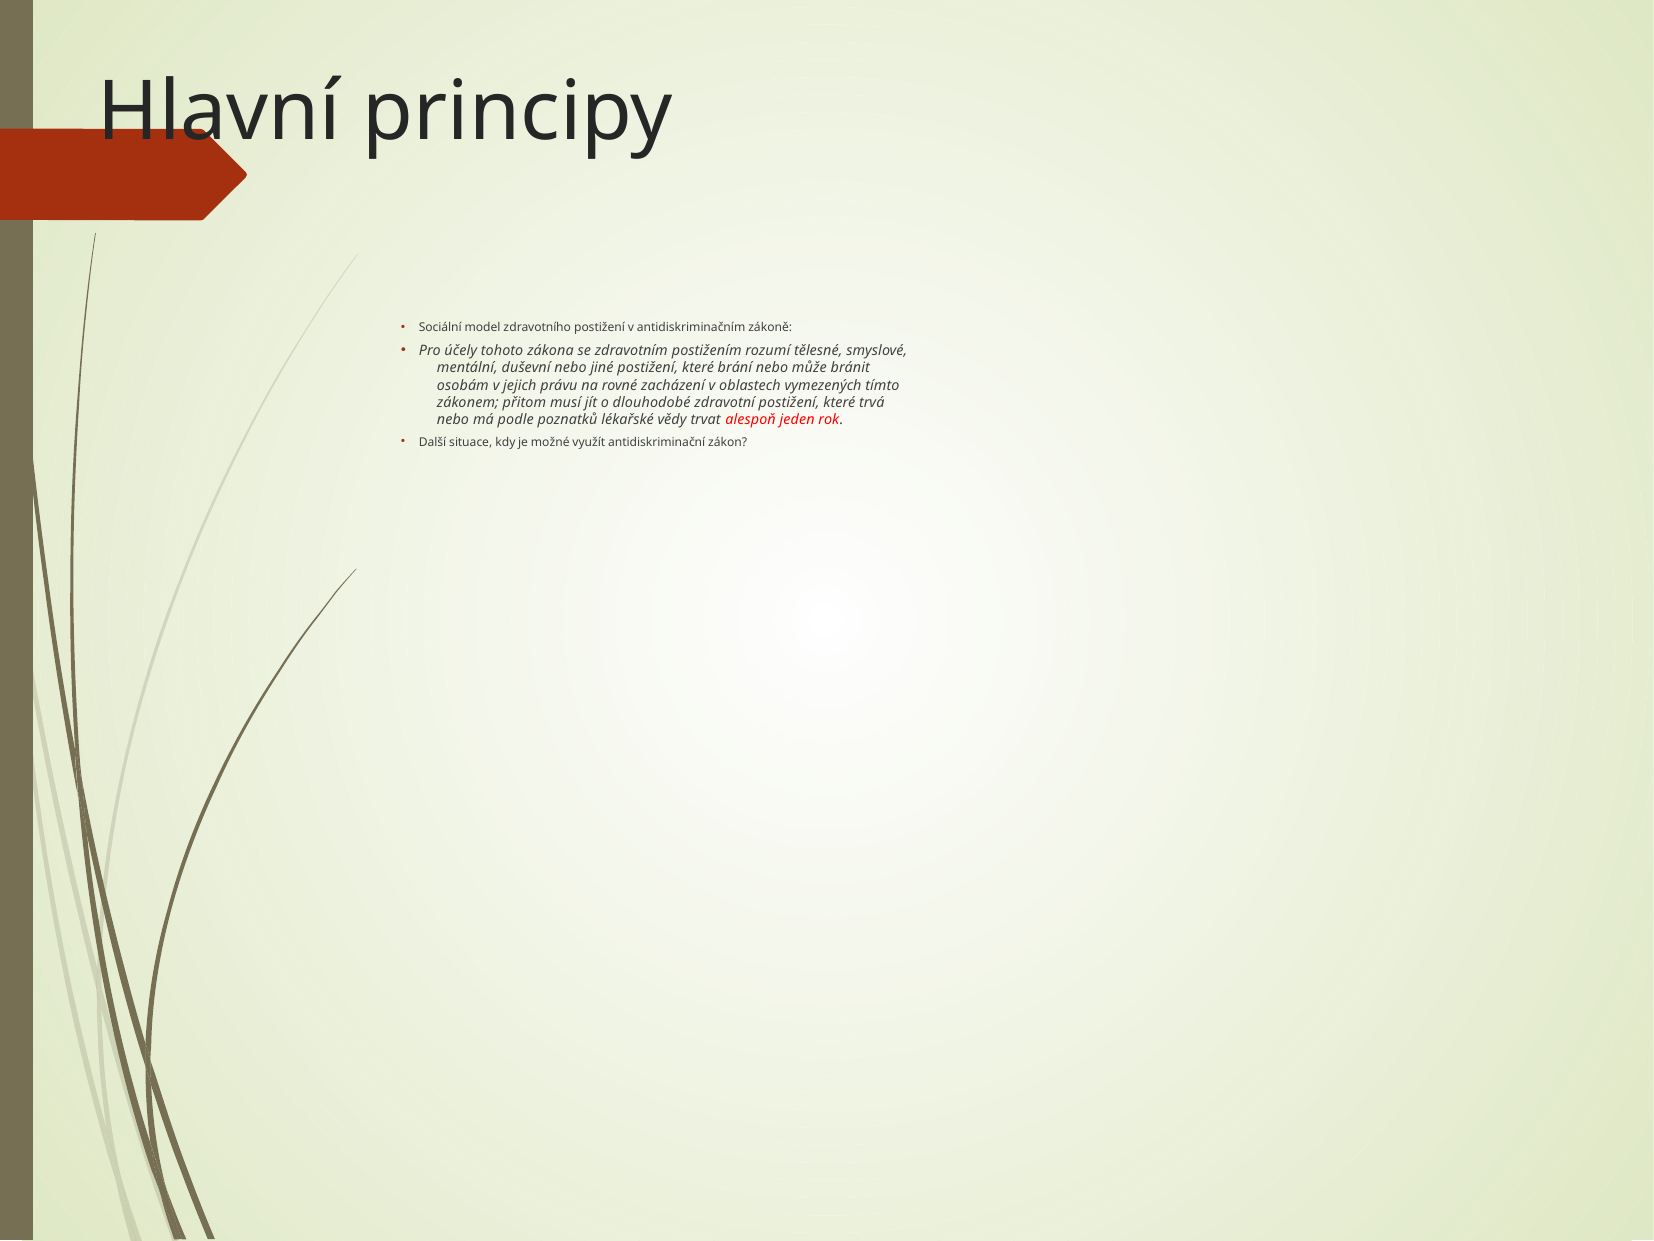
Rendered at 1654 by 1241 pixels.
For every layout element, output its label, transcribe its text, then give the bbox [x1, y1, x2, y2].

list Sociální model zdravotního postižení v antidiskriminačním zákoně: Pro účely tohoto zákona se zdravotním postižením rozumí tělesné, smyslové, mentální, duševní nebo jiné postižení, které brání nebo může bránit osobám v jejich právu na rovné zacházení v oblastech vymezených tímto zákonem; přitom musí jít o dlouhodobé zdravotní postižení, které trvá nebo má podle poznatků lékařské vědy trvat alespoň jeden rok. Další situace, kdy je možné využít antidiskriminační zákon? [0, 290, 1489, 1010]
title Hlavní principy [0, 49, 1489, 257]
